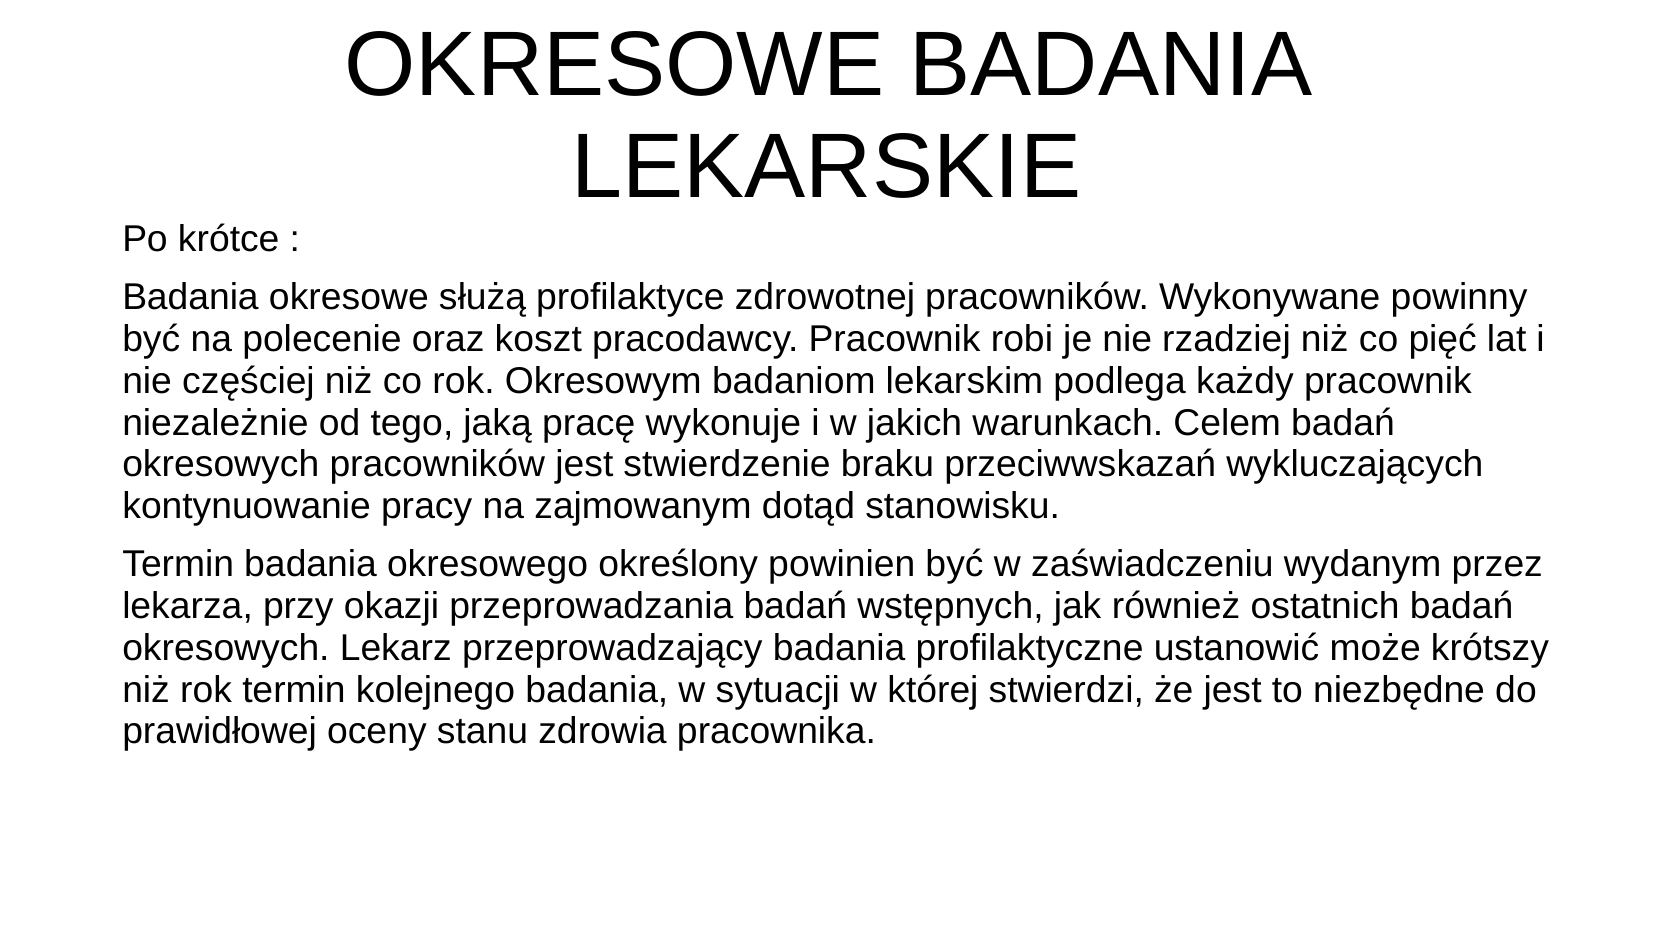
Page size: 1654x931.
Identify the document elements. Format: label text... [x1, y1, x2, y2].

list Po krótce : Badania okresowe służą profilaktyce zdrowotnej pracowników. Wykonywane powinny być na polecenie oraz koszt pracodawcy. Pracownik robi je nie rzadziej niż co pięć lat i nie częściej niż co rok. Okresowym badaniom lekarskim podlega każdy pracownik niezależnie od tego, jaką pracę wykonuje i w jakich warunkach. Celem badań okresowych pracowników jest stwierdzenie braku przeciwwskazań wykluczających kontynuowanie pracy na zajmowanym dotąd stanowisku. Termin badania okresowego określony powinien być w zaświadczeniu wydanym przez lekarza, przy okazji przeprowadzania badań wstępnych, jak również ostatnich badań okresowych. Lekarz przeprowadzający badania profilaktyczne ustanowić może krótszy niż rok termin kolejnego badania, w sytuacji w której stwierdzi, że jest to niezbędne do prawidłowej oceny stanu zdrowia pracownika. [82, 217, 1571, 758]
title OKRESOWE BADANIA LEKARSKIE [82, 12, 1571, 217]
